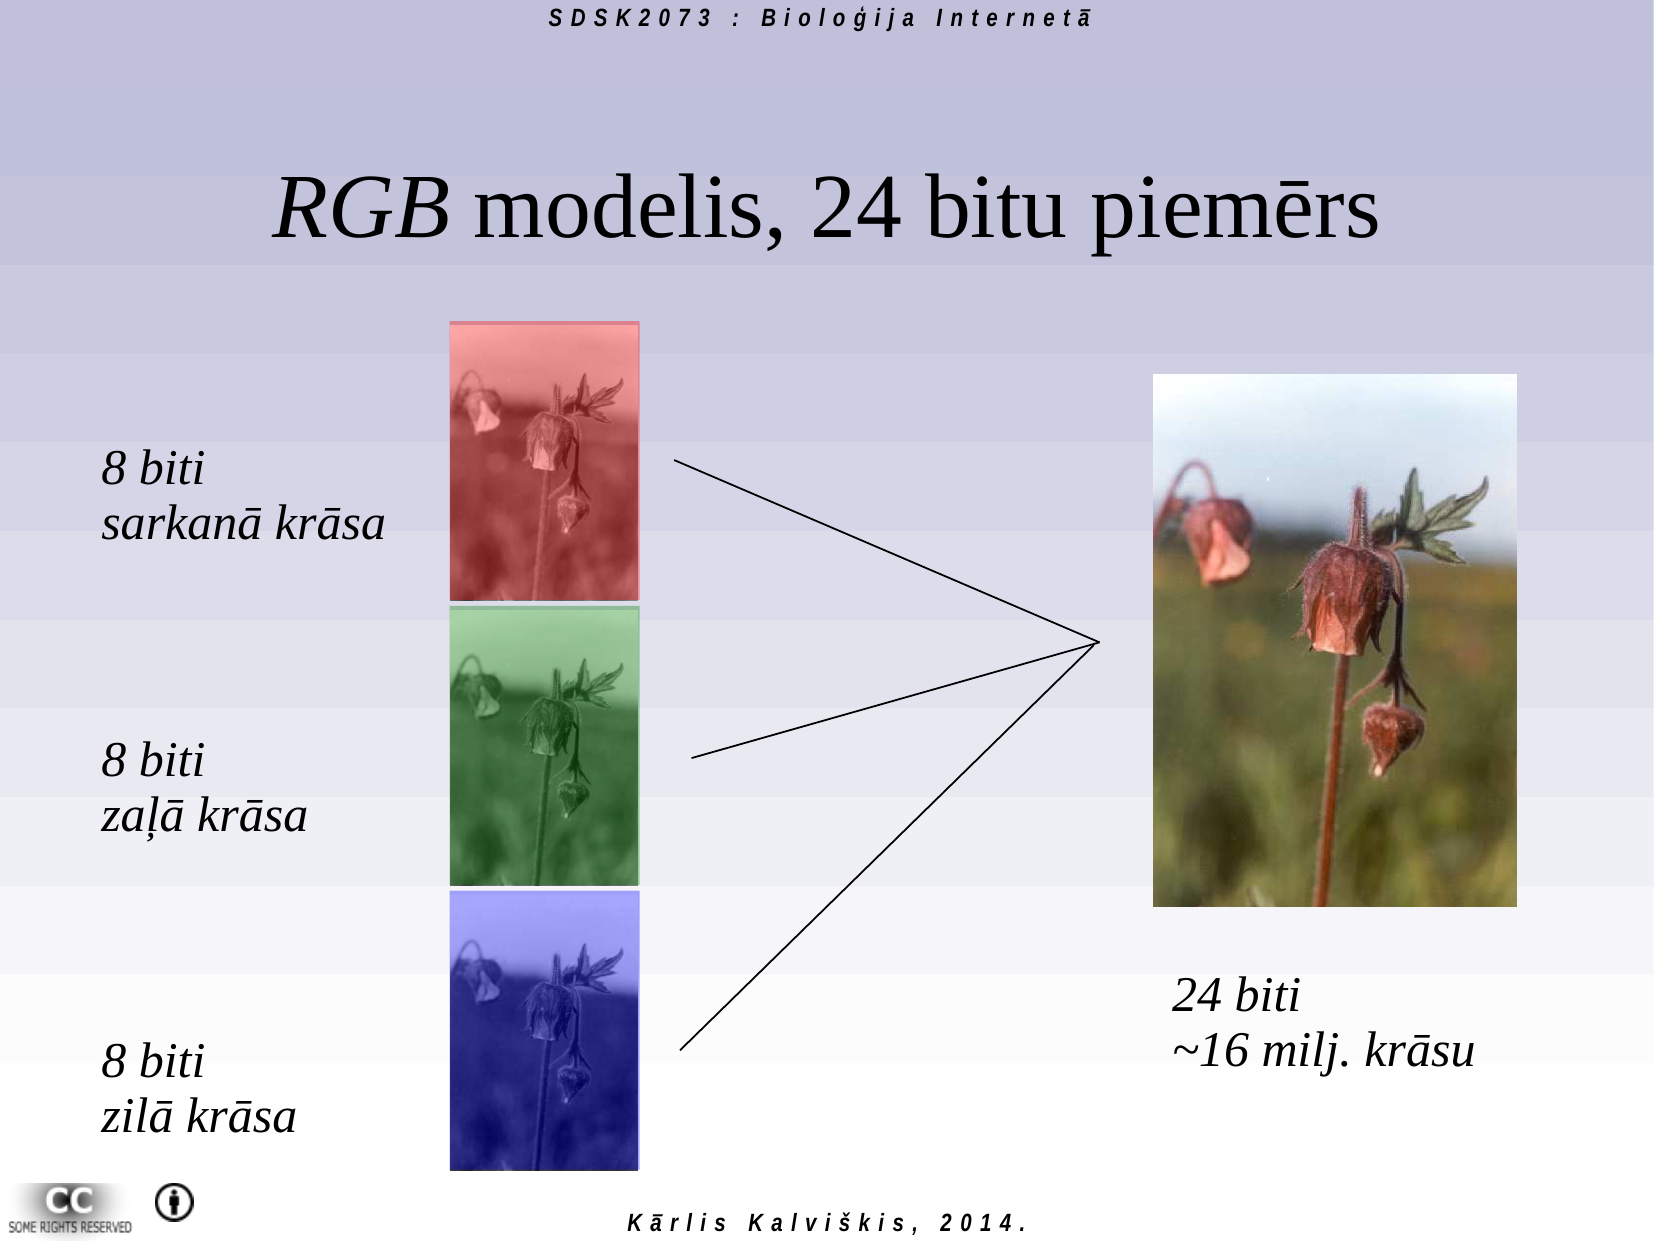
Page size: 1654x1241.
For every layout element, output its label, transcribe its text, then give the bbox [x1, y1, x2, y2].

text_box 8 biti sarkanā krāsa [101, 439, 387, 551]
text_box [449, 605, 640, 885]
text_box [449, 321, 640, 600]
title RGB modelis, 24 bitu piemērs [121, 102, 1534, 311]
text_box 24 biti ~16 milj. krāsu [1172, 966, 1476, 1078]
picture [0, 0, 1654, 1241]
text_box [449, 890, 640, 1170]
text_box 8 biti zaļā krāsa [101, 732, 309, 843]
text_box 8 biti zilā krāsa [101, 1033, 298, 1144]
